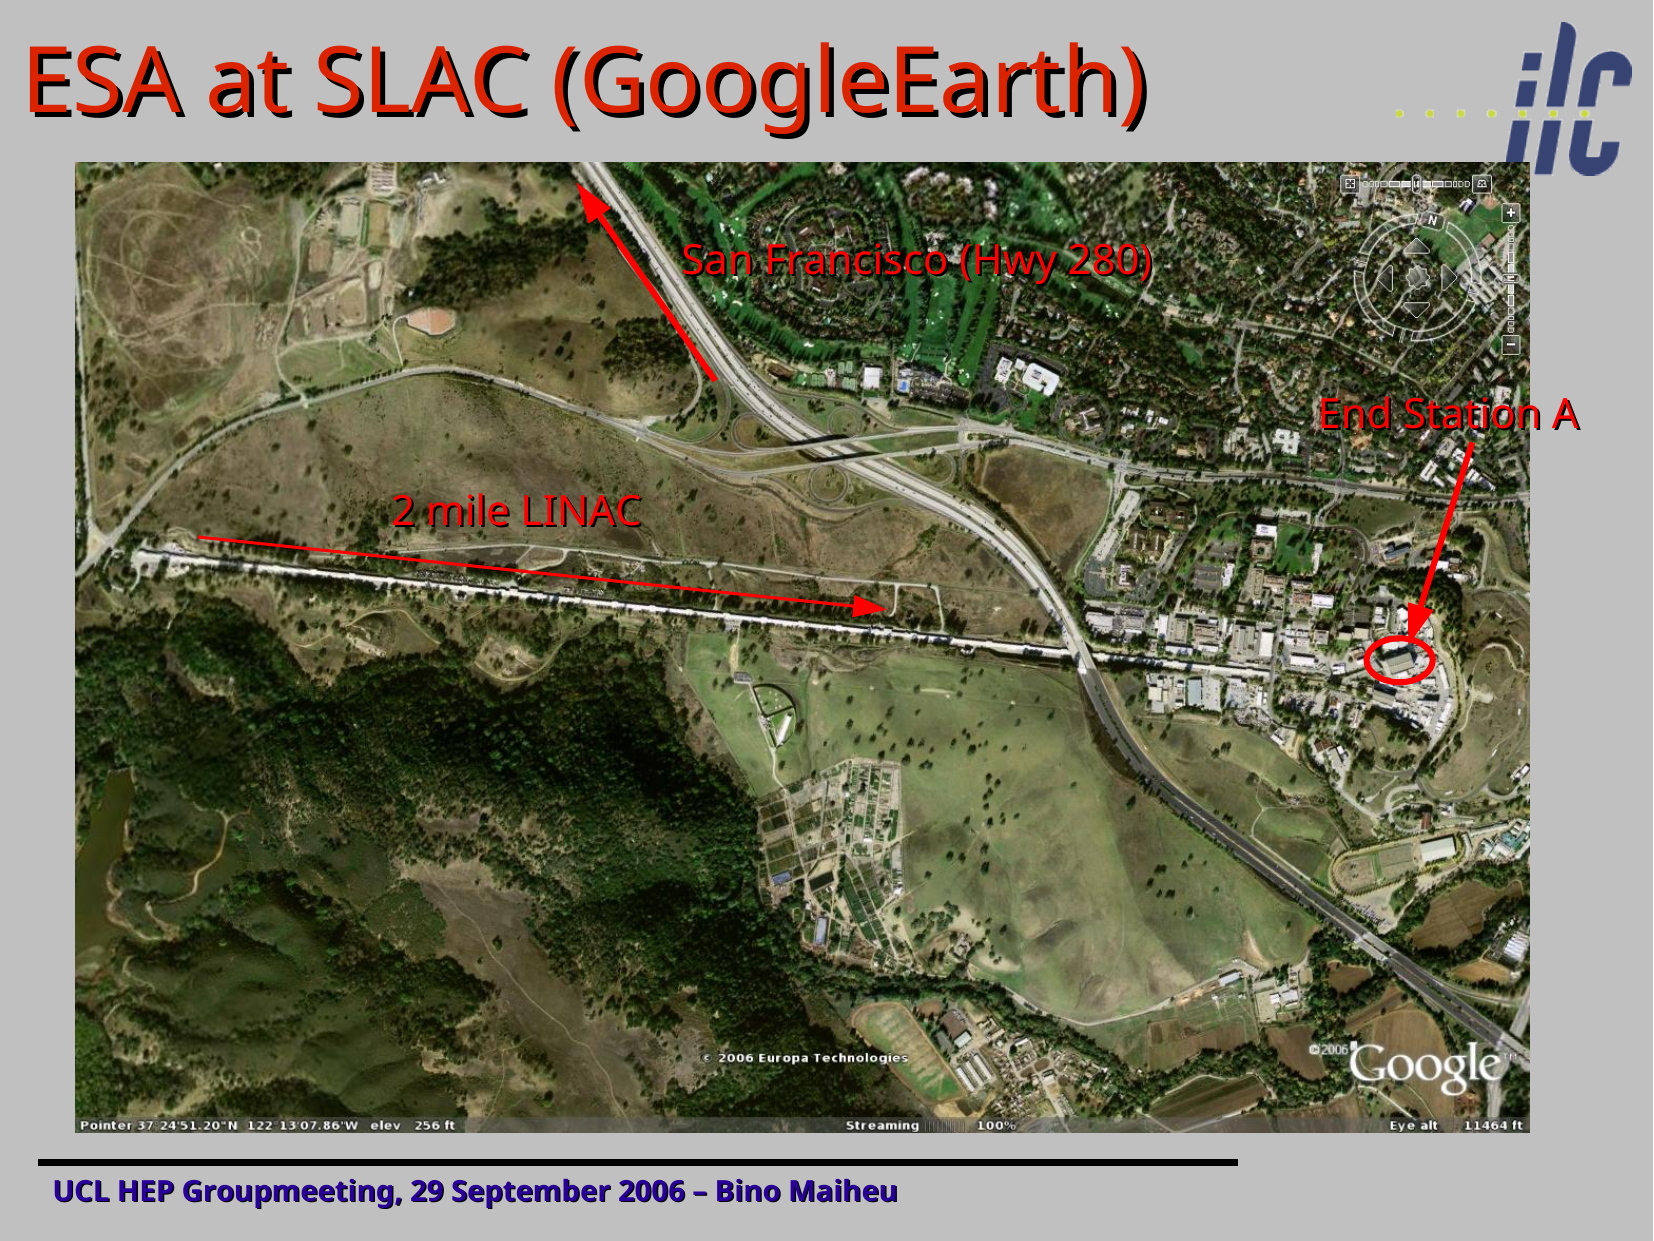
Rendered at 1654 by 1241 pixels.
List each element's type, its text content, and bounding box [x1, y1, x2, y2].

picture [1370, 642, 1429, 679]
title ESA at SLAC (GoogleEarth) [11, 15, 1158, 139]
picture [75, 22, 1632, 1133]
text_box 2 mile LINAC [376, 473, 645, 539]
text_box San Francisco (Hwy 280) [666, 222, 1156, 288]
text_box UCL HEP Groupmeeting, 29 September 2006 – Bino Maiheu [37, 1162, 939, 1213]
text_box End Station A [1302, 376, 1582, 442]
